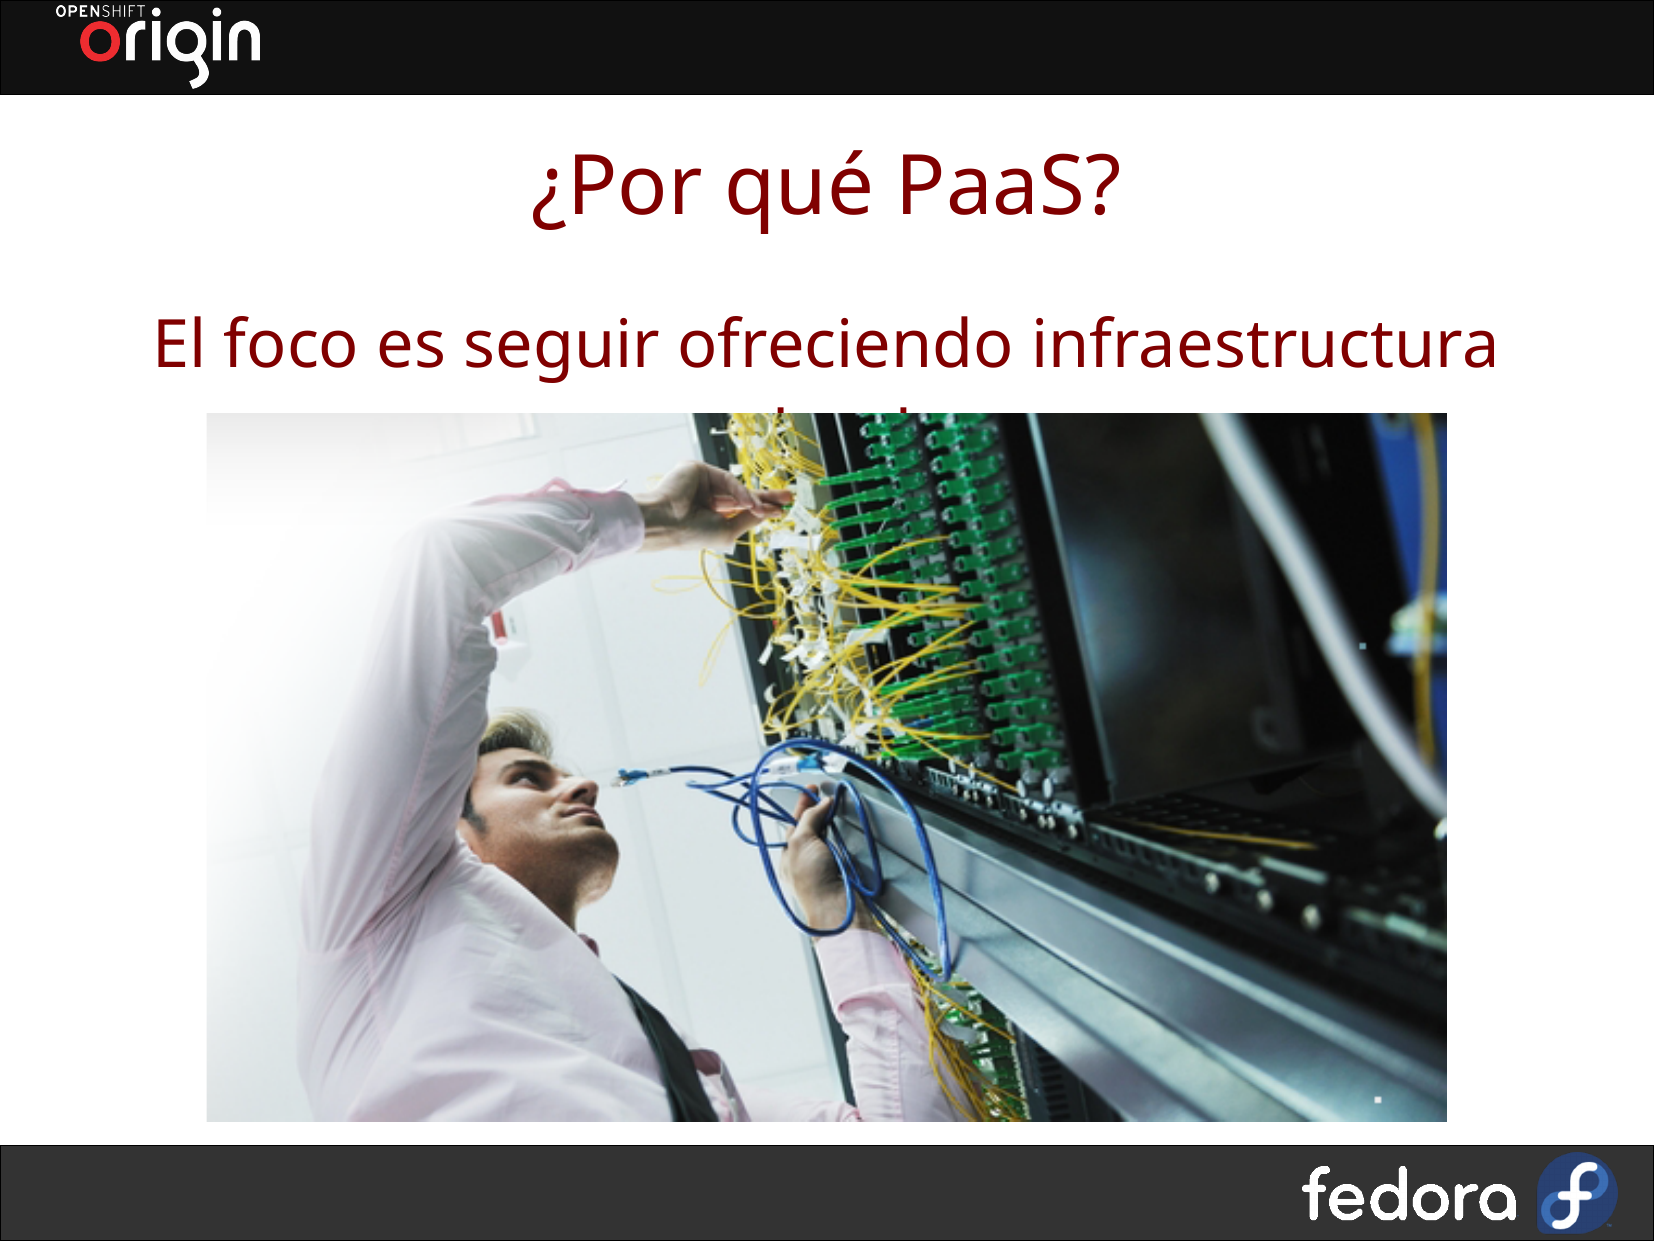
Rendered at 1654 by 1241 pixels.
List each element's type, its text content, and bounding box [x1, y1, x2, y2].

list El foco es seguir ofreciendo infraestructura cloud [82, 296, 1571, 1099]
title ¿Por qué PaaS? [82, 78, 1571, 287]
picture [206, 413, 1447, 1122]
picture [1299, 1151, 1619, 1235]
picture [56, 5, 260, 89]
